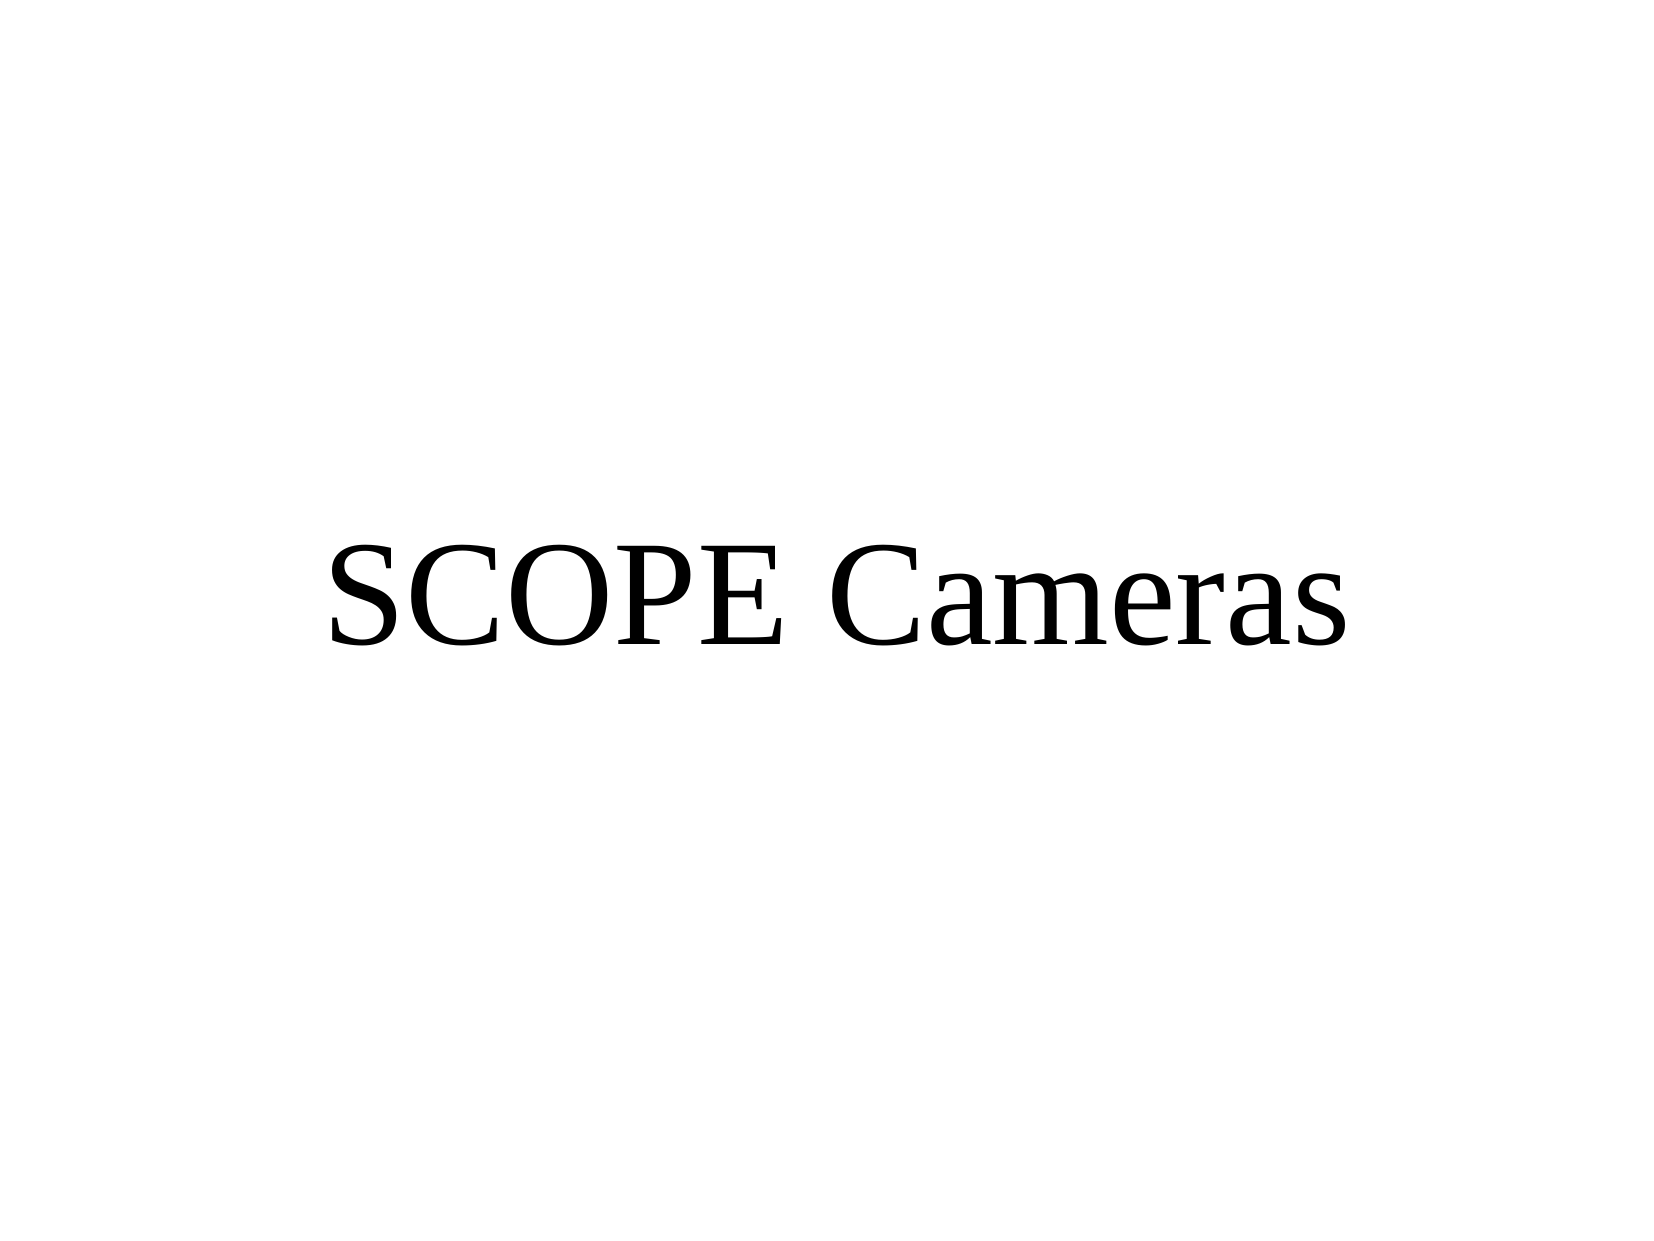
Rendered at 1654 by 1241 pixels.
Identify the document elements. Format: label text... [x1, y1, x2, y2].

title SCOPE Cameras [130, 490, 1543, 698]
